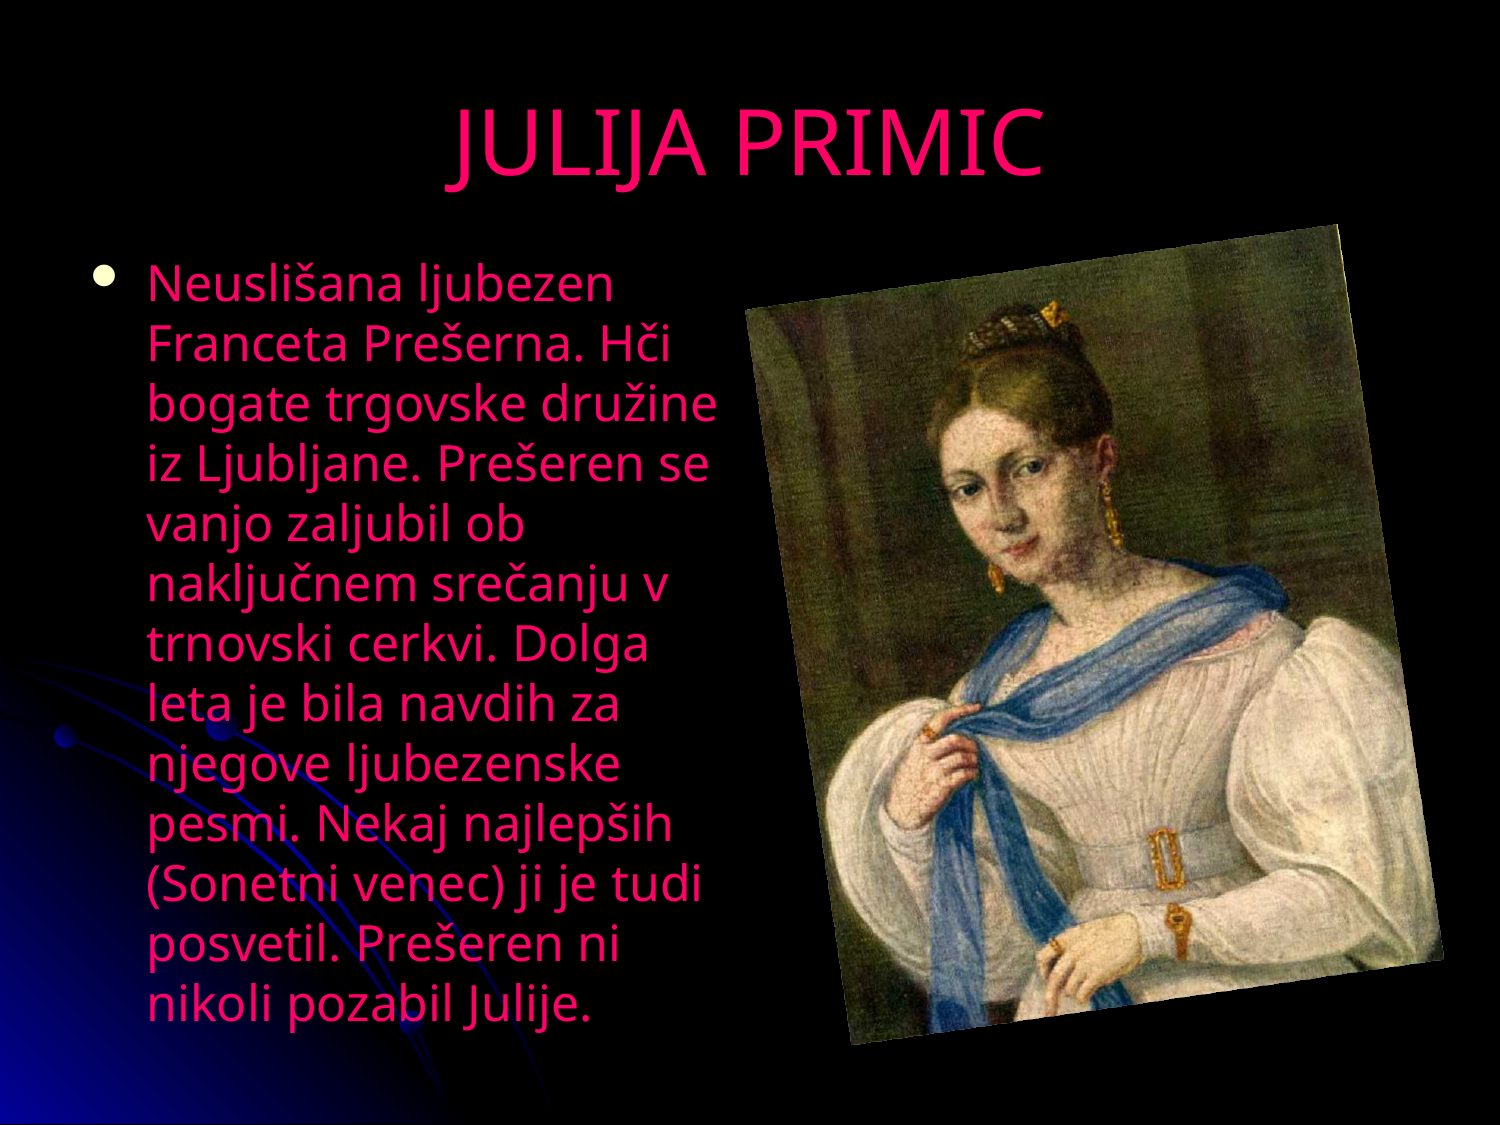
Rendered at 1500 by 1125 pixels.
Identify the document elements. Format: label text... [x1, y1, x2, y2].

title JULIJA PRIMIC [75, 45, 1425, 233]
picture [744, 223, 1444, 1045]
list Neuslišana ljubezen Franceta Prešerna. Hči bogate trgovske družine iz Ljubljane. Prešeren se vanjo zaljubil ob naključnem srečanju v trnovski cerkvi. Dolga leta je bila navdih za njegove ljubezenske pesmi. Nekaj najlepših (Sonetni venec) ji je tudi posvetil. Prešeren ni nikoli pozabil Julije. [75, 243, 738, 1006]
